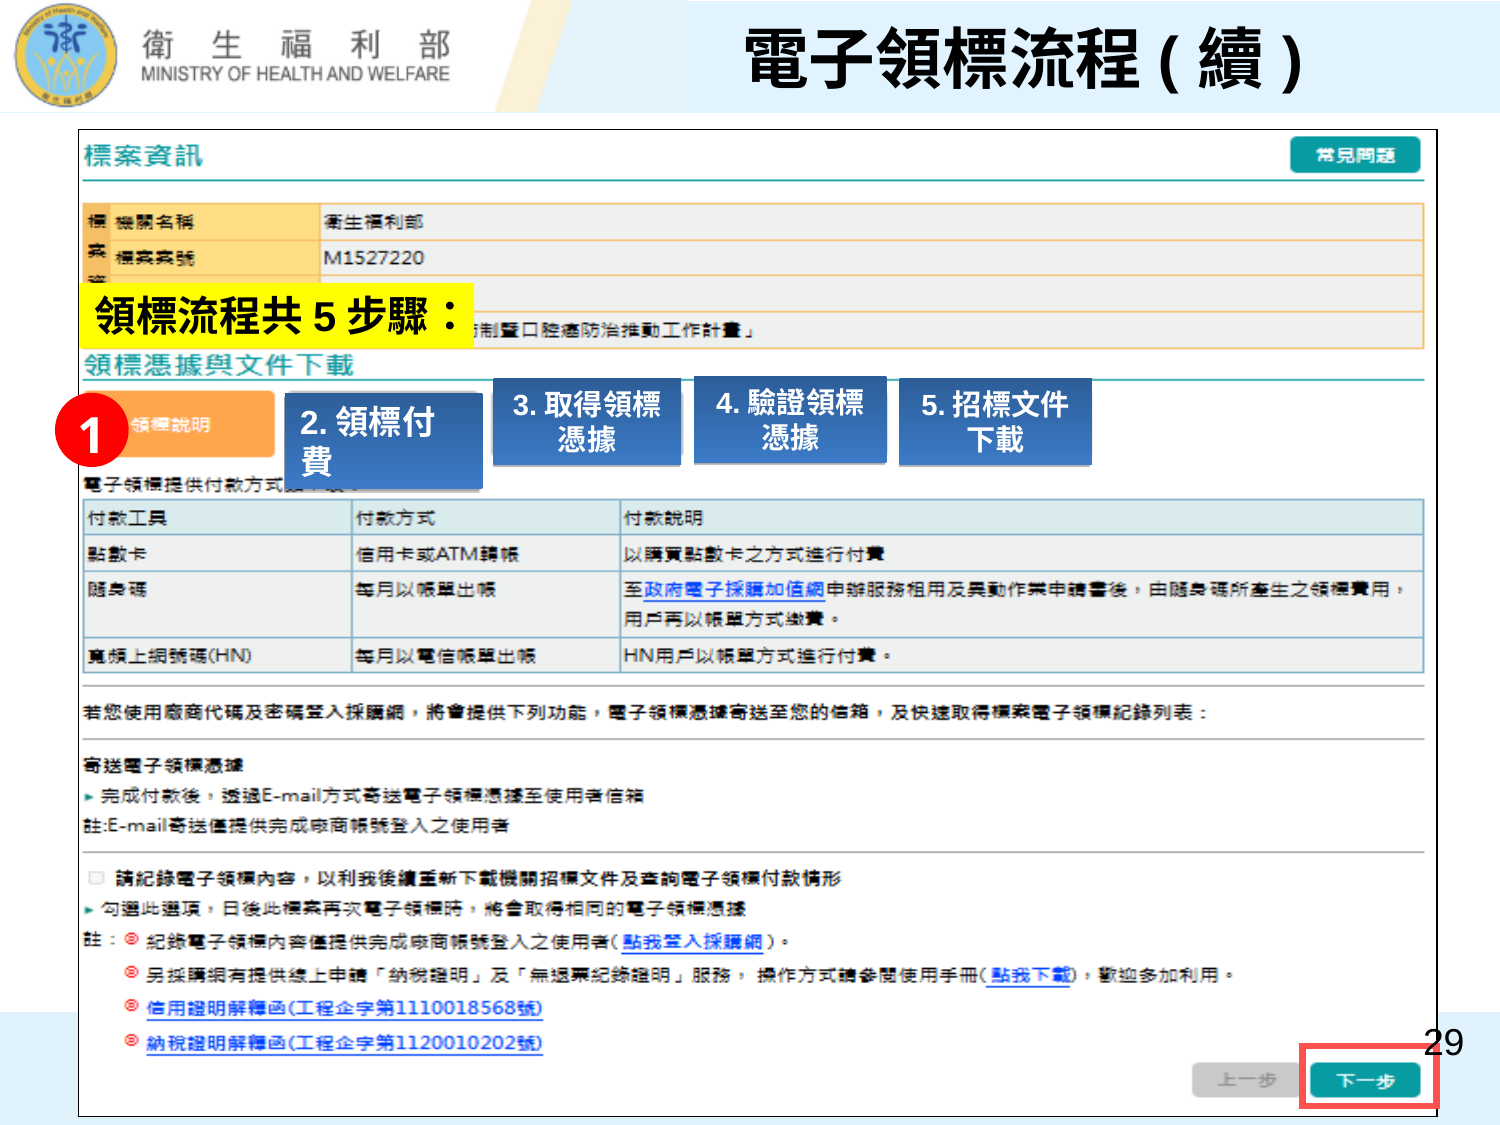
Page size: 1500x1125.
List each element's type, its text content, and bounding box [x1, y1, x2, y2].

text_box 領標流程共5步驟： [79, 282, 475, 349]
text_box 3.取得領標憑據 [493, 378, 682, 465]
text_box 1 [54, 392, 129, 468]
text_box 5.招標文件下載 [899, 378, 1092, 465]
text_box 電子領標流程(續) [571, 9, 1474, 105]
text_box 2.領標付費 [284, 393, 483, 450]
text_box 4.驗證領標憑據 [694, 376, 887, 463]
picture [1306, 1049, 1433, 1103]
text_box 29 [1408, 1010, 1500, 1070]
picture [79, 130, 1437, 1116]
